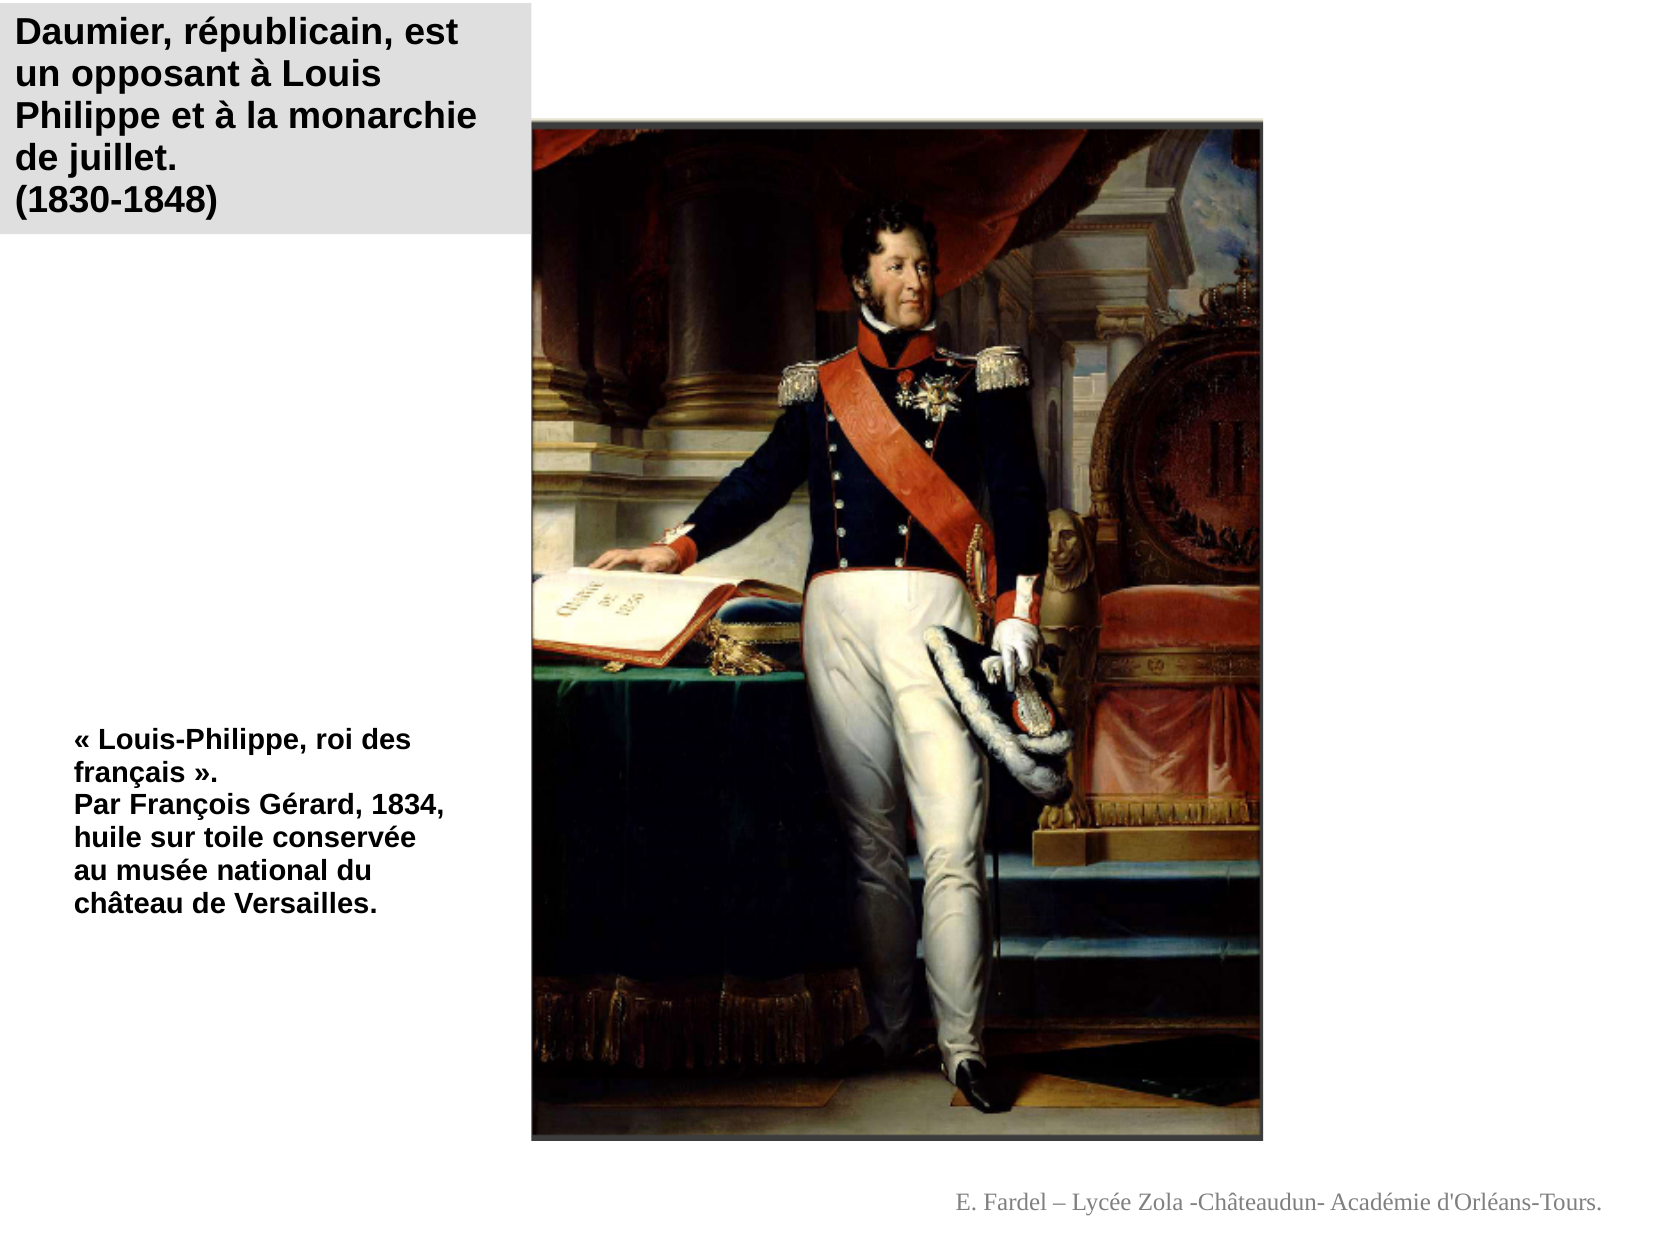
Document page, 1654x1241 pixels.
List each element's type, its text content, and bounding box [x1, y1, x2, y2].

text_box « Louis-Philippe, roi des français ». Par François Gérard, 1834, huile sur toile conservée au musée national du château de Versailles. [59, 715, 473, 1030]
text_box Daumier, républicain, est un opposant à Louis Philippe et à la monarchie de juillet. (1830-1848) [0, 3, 532, 235]
text_box E. Fardel – Lycée Zola -Châteaudun- Académie d'Orléans-Tours. [915, 1181, 1625, 1225]
picture [531, 118, 1264, 1141]
